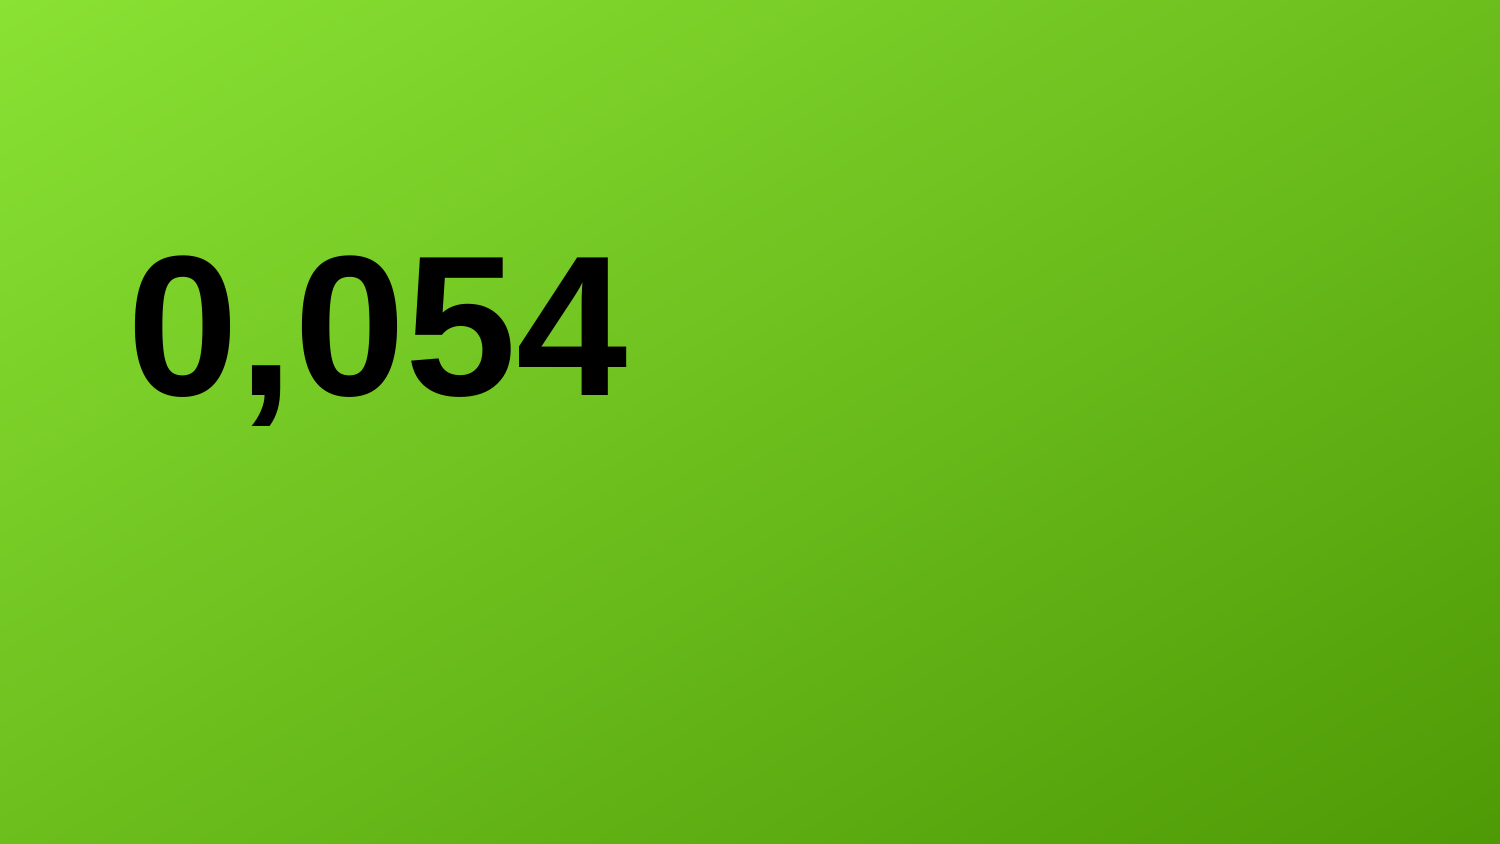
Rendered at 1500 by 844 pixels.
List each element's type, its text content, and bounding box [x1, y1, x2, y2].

title 0,054 [112, 259, 1388, 450]
